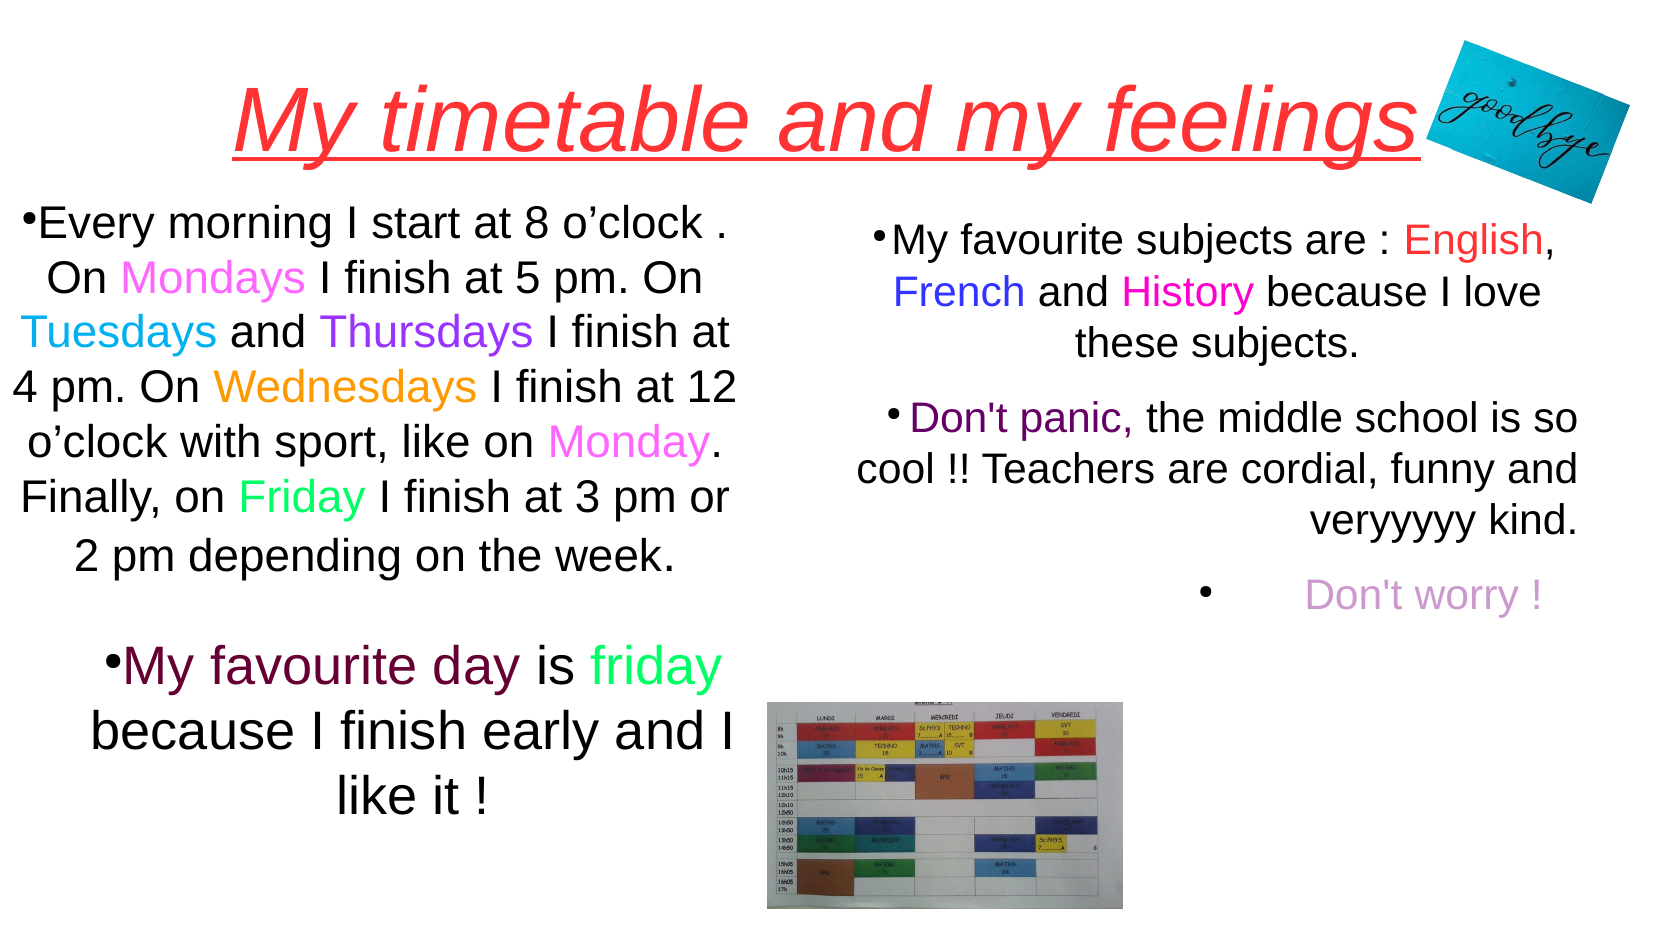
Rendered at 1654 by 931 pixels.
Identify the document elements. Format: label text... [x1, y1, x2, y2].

list My favourite subjects are : English, French and History because I love these subjects. Don't panic, the middle school is so cool !! Teachers are cordial, funny and veryyyyy kind. Don't worry ! [856, 211, 1583, 621]
picture [1425, 39, 1619, 191]
list Every morning I start at 8 o’clock . On Mondays I finish at 5 pm. On Tuesdays and Thursdays I finish at 4 pm. On Wednesdays I finish at 12 o’clock with sport, like on Monday. Finally, on Friday I finish at 3 pm or 2 pm depending on the week. [12, 192, 739, 703]
picture [1535, 180, 1546, 187]
picture [767, 702, 1123, 909]
picture [1606, 147, 1613, 153]
title My timetable and my feelings [82, 37, 1571, 193]
text_box My favourite day is friday because I finish early and I like it ! [59, 630, 768, 931]
